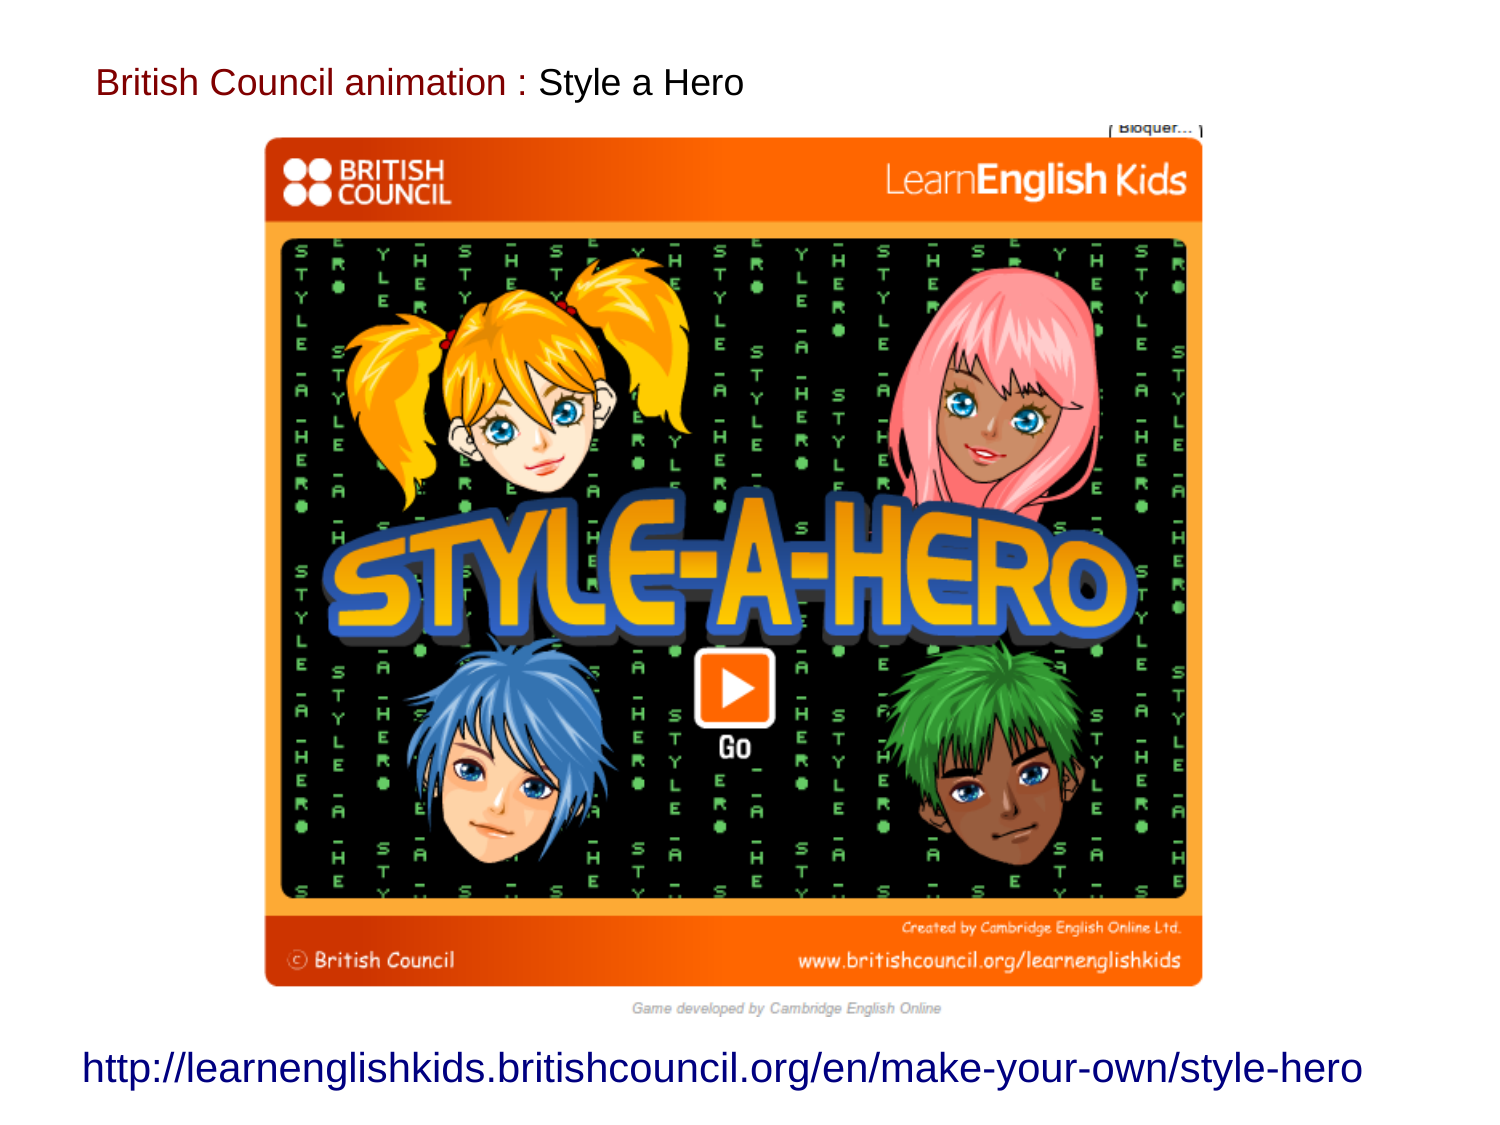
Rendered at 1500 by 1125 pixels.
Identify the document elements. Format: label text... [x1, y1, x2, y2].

text_box http://learnenglishkids.britishcouncil.org/en/make-your-own/style-hero [67, 1033, 1433, 1099]
picture [255, 125, 1217, 1017]
text_box British Council animation : Style a Hero [80, 51, 760, 111]
